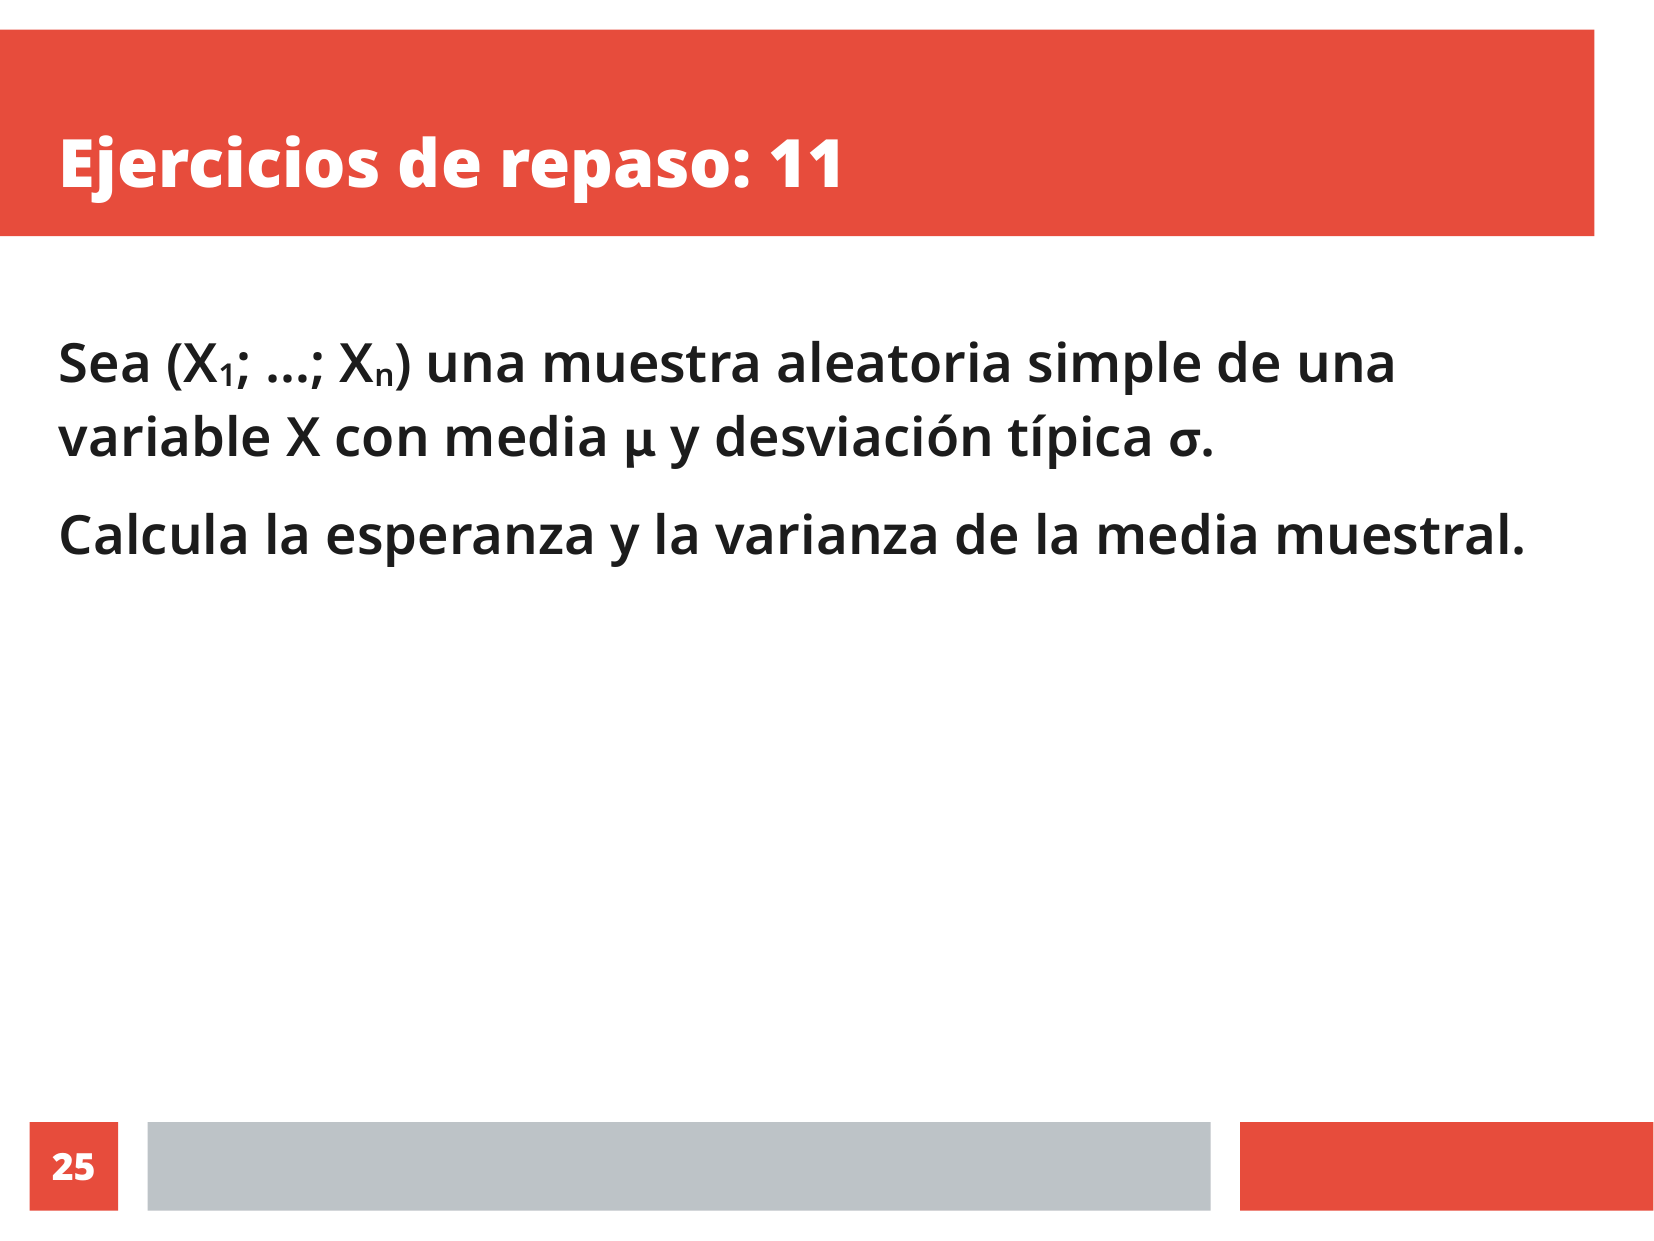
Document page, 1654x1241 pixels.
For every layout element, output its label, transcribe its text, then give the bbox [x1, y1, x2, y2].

title Ejercicios de repaso: 11 [59, 59, 1595, 207]
list Sea (X1; …; Xn) una muestra aleatoria simple de una variable X con media μ y desviación típica σ. Calcula la esperanza y la varianza de la media muestral. [59, 324, 1565, 1093]
